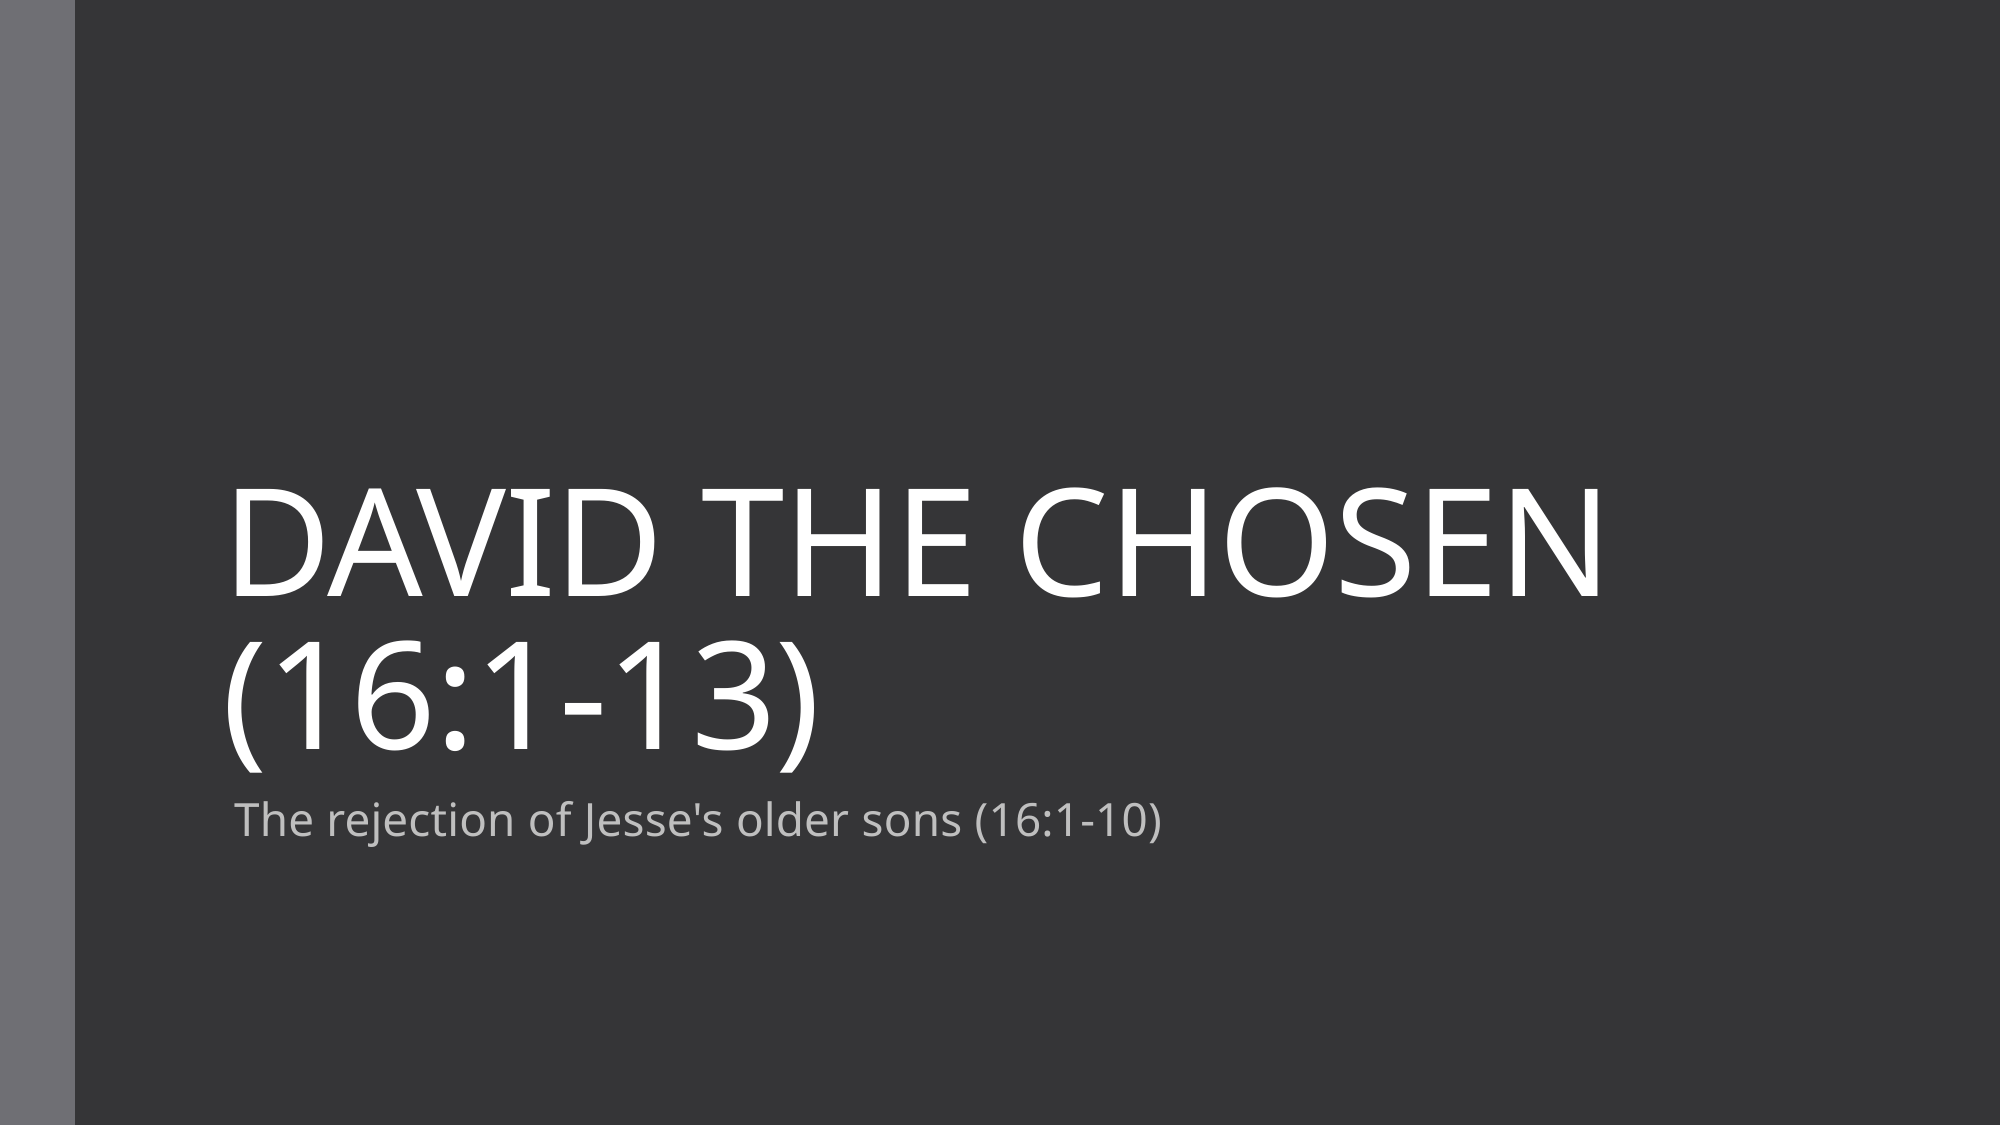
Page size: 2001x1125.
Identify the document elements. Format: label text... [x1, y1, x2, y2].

subtitle The rejection of Jesse's older sons (16:1-10) [206, 787, 1752, 1066]
title DAVID THE CHOSEN (16:1-13) [206, 124, 1752, 787]
